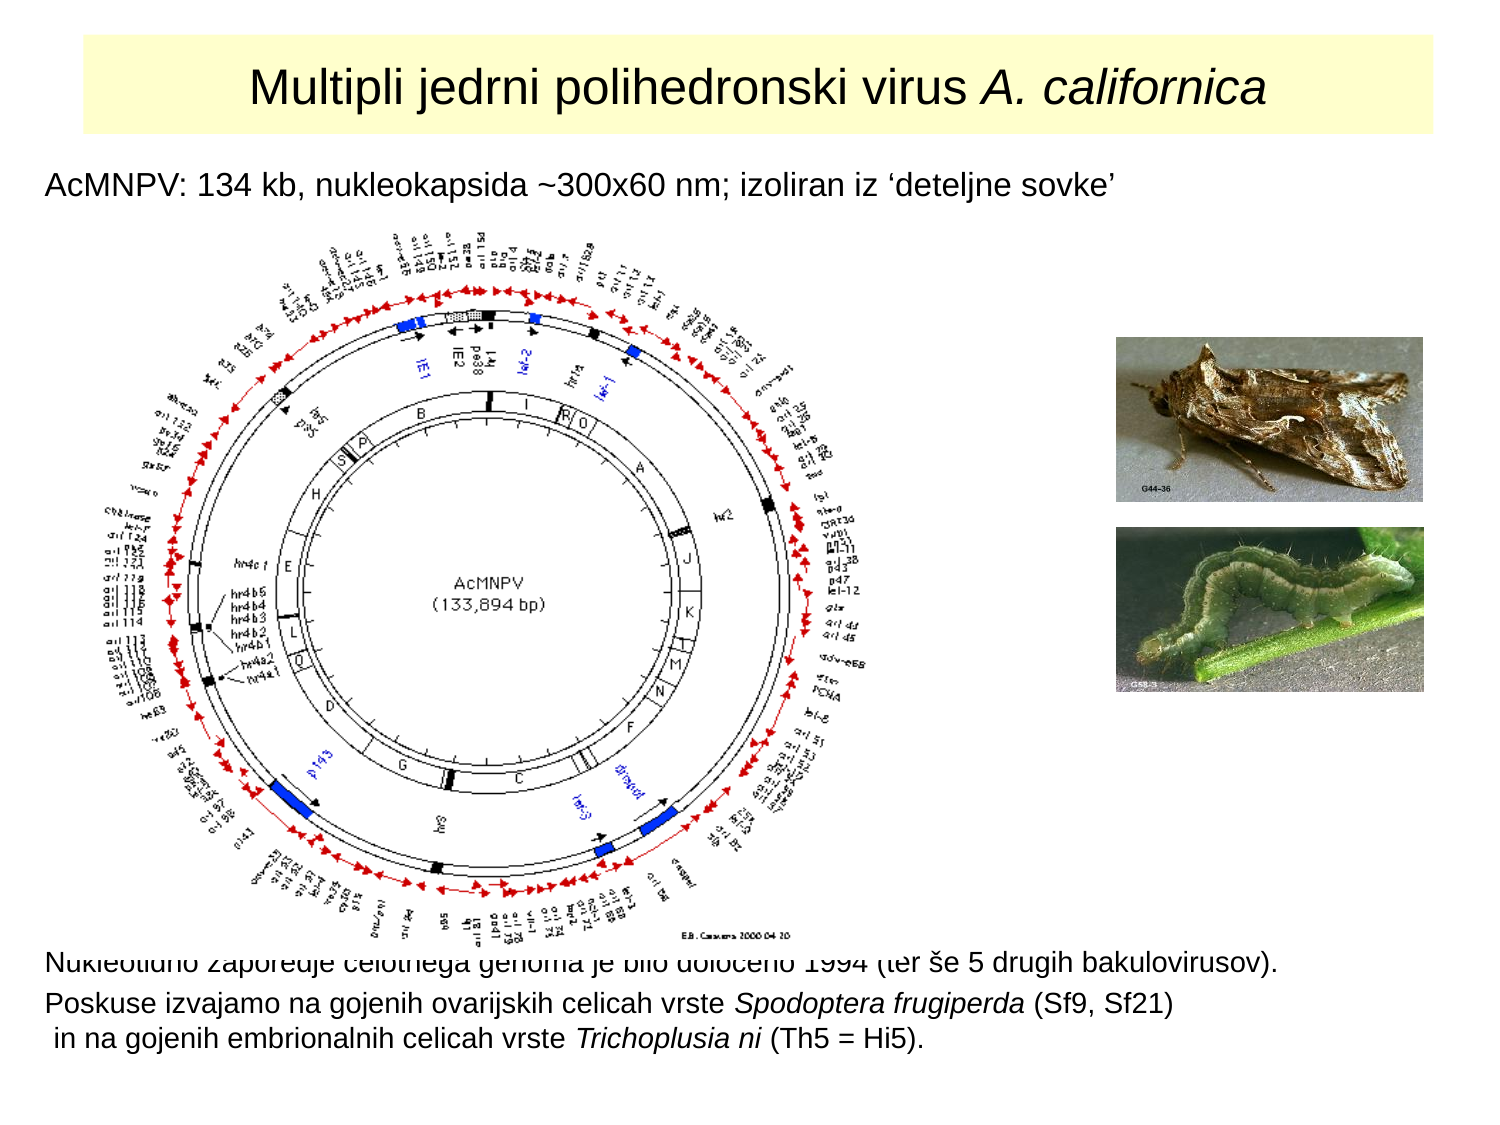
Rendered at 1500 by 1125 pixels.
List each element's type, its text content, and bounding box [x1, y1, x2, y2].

title Multipli jedrni polihedronski virus A. californica [83, 34, 1434, 134]
list AcMNPV: 134 kb, nukleokapsida ~300x60 nm; izoliran iz ‘deteljne sovke’ Nukleotidno zaporedje celotnega genoma je bilo določeno 1994 (ter še 5 drugih bakulovirusov). Poskuse izvajamo na gojenih ovarijskih celicah vrste Spodoptera frugiperda (Sf9, Sf21) in na gojenih embrionalnih celicah vrste Trichoplusia ni (Th5 = Hi5). [29, 155, 1471, 1074]
picture [1116, 527, 1424, 692]
picture [64, 220, 904, 960]
picture [1116, 337, 1423, 503]
